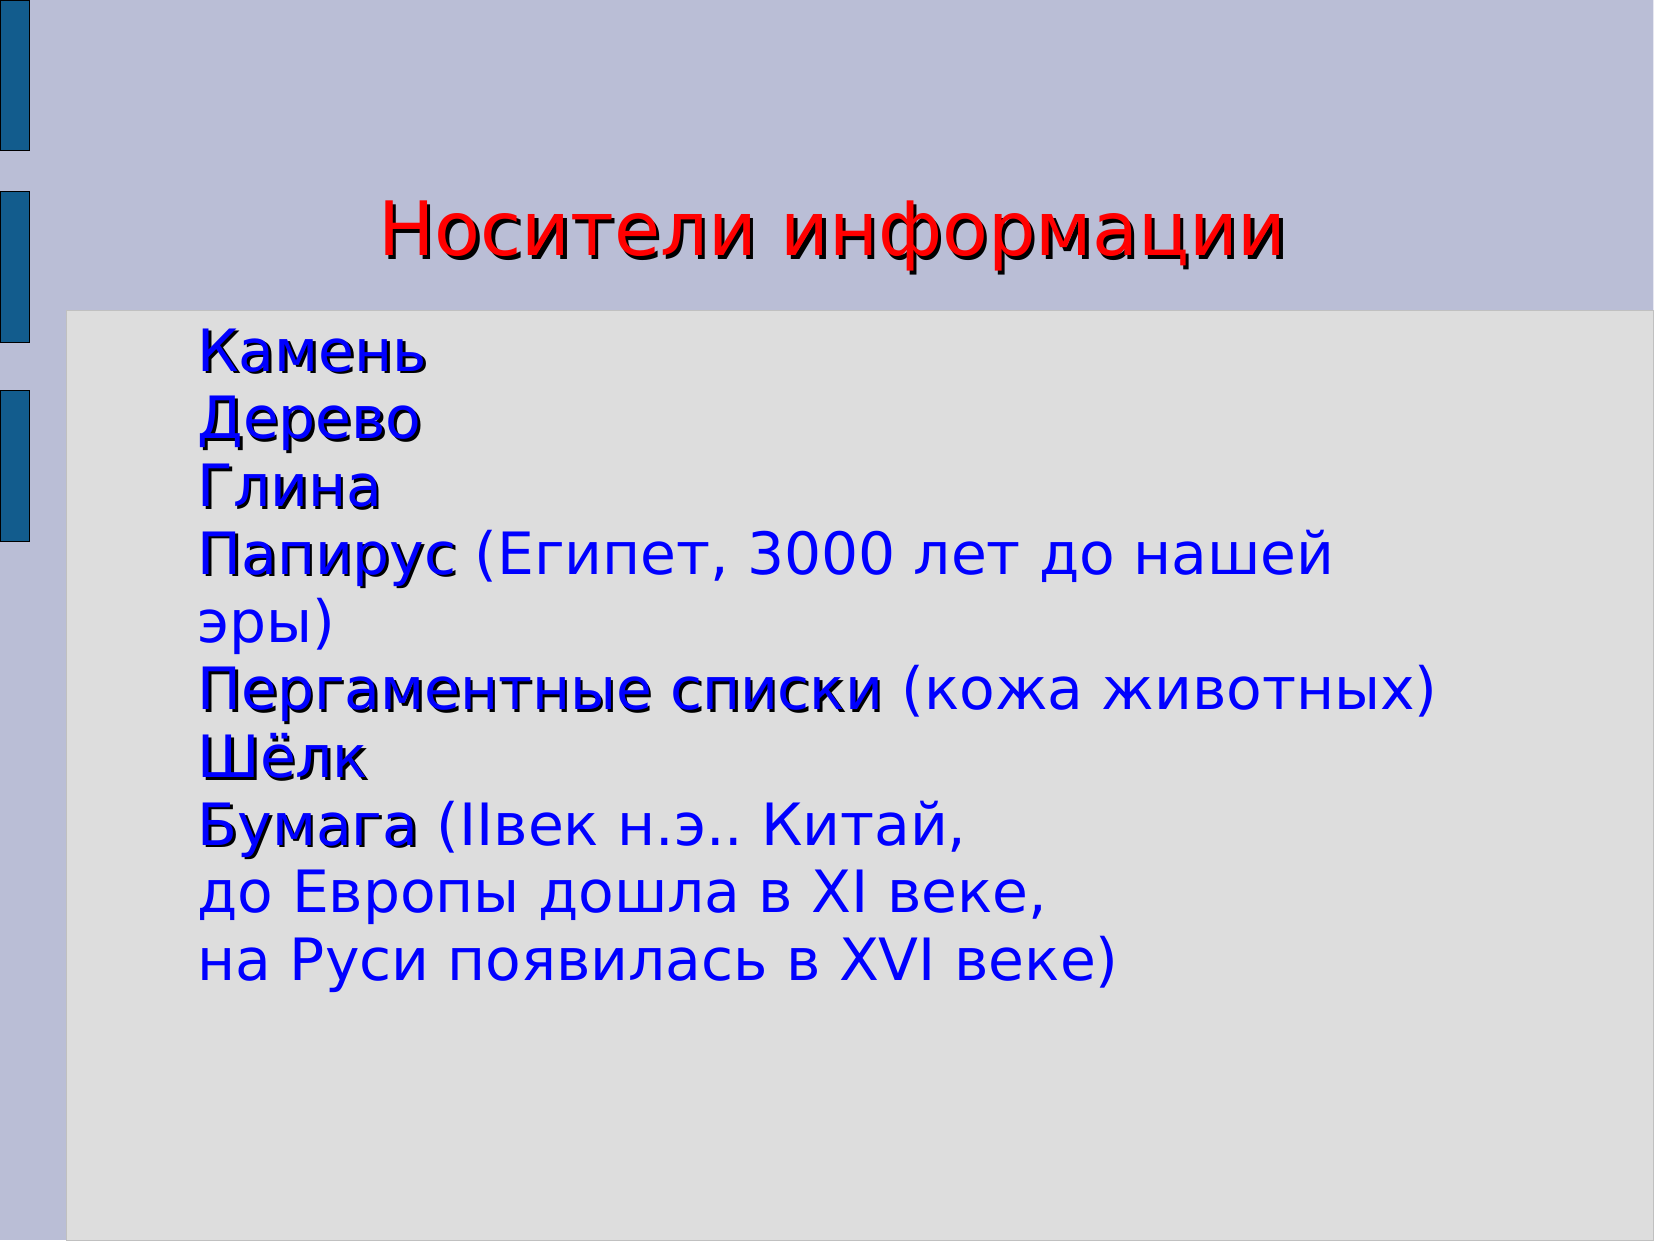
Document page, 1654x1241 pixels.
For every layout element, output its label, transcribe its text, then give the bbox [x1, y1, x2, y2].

text_box Носители информации Камень Дерево Глина Папирус (Египет, 3000 лет до нашей эры) Пергаментные списки (кожа животных) Шёлк Бумага (IIвек н.э.. Китай, до Европы дошла в XI веке, на Руси появилась в XVI веке) [182, 178, 1483, 1003]
